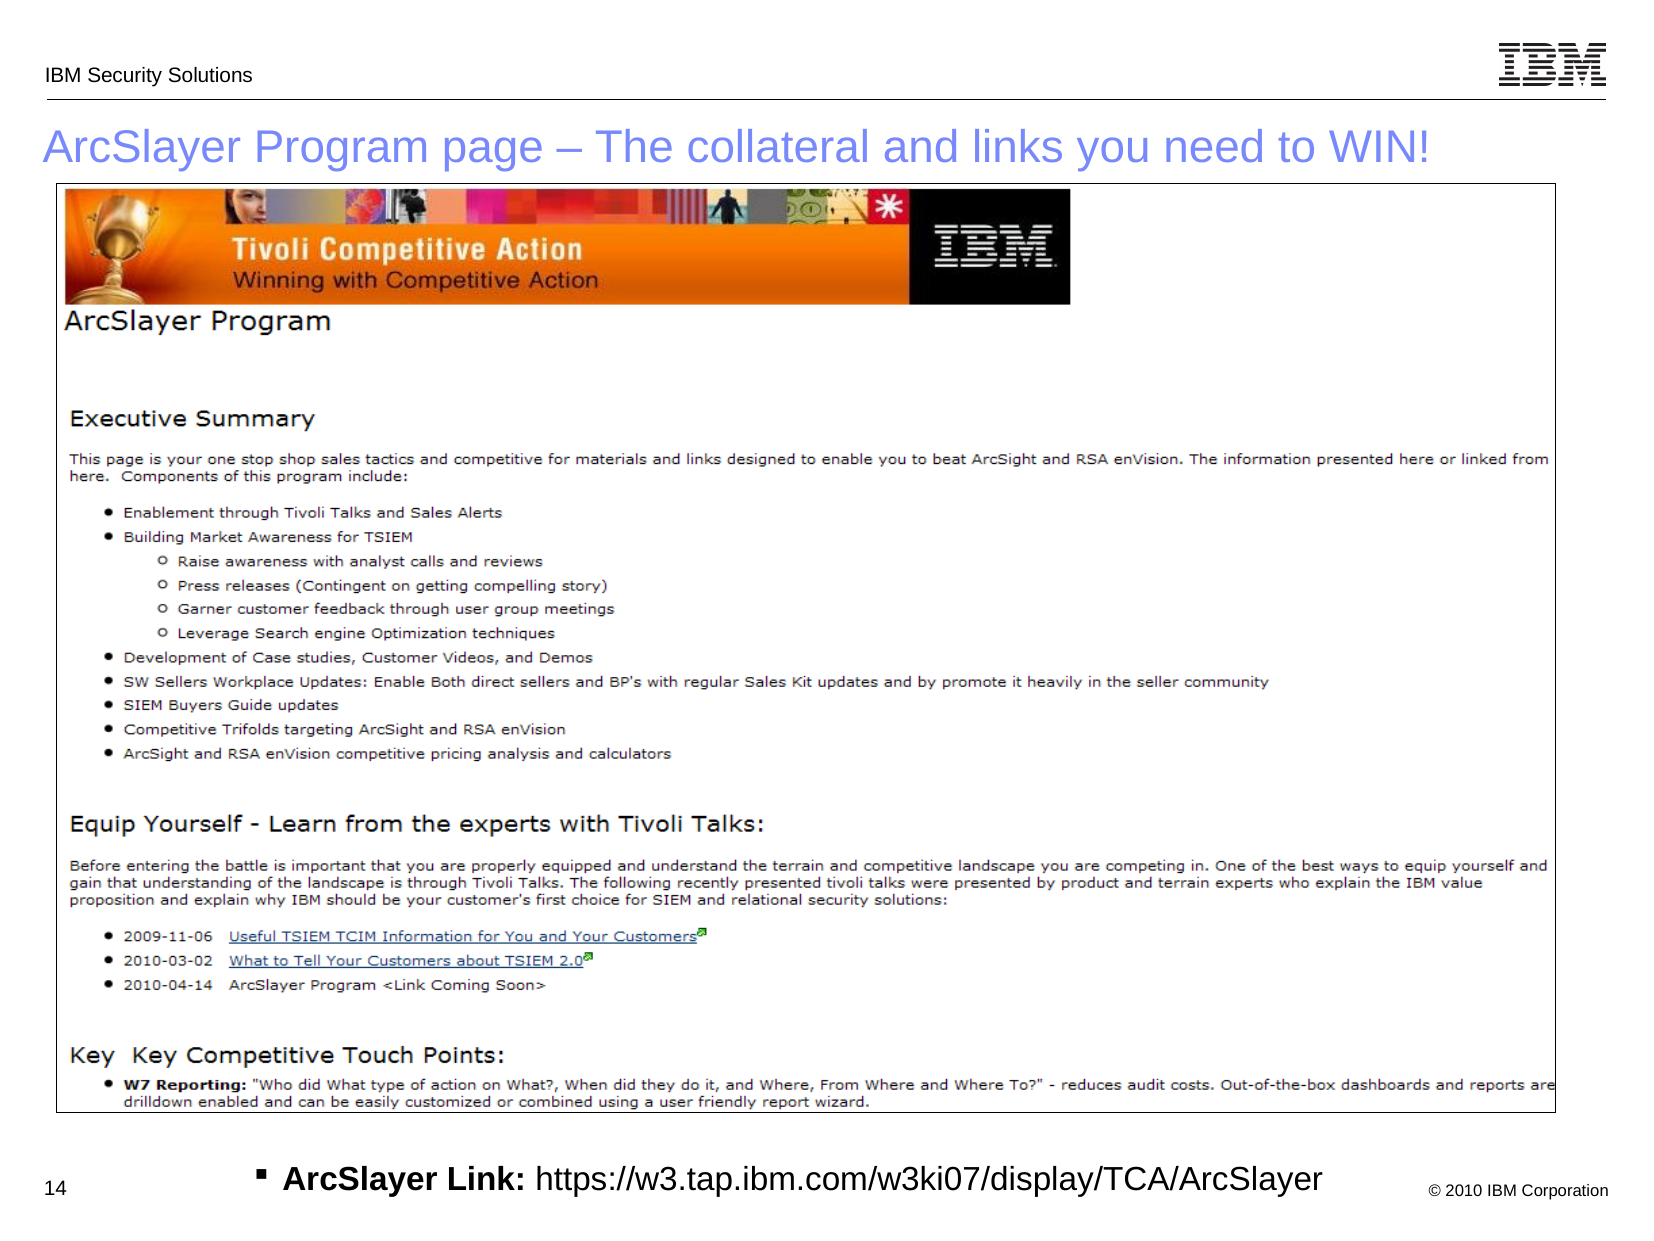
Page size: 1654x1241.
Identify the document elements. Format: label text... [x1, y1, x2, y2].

picture [56, 183, 1556, 1113]
title ArcSlayer Program page – The collateral and links you need to WIN! [27, 110, 1613, 333]
picture [1499, 43, 1606, 86]
list ArcSlayer Link: https://w3.tap.ibm.com/w3ki07/display/TCA/ArcSlayer [238, 1150, 1441, 1231]
